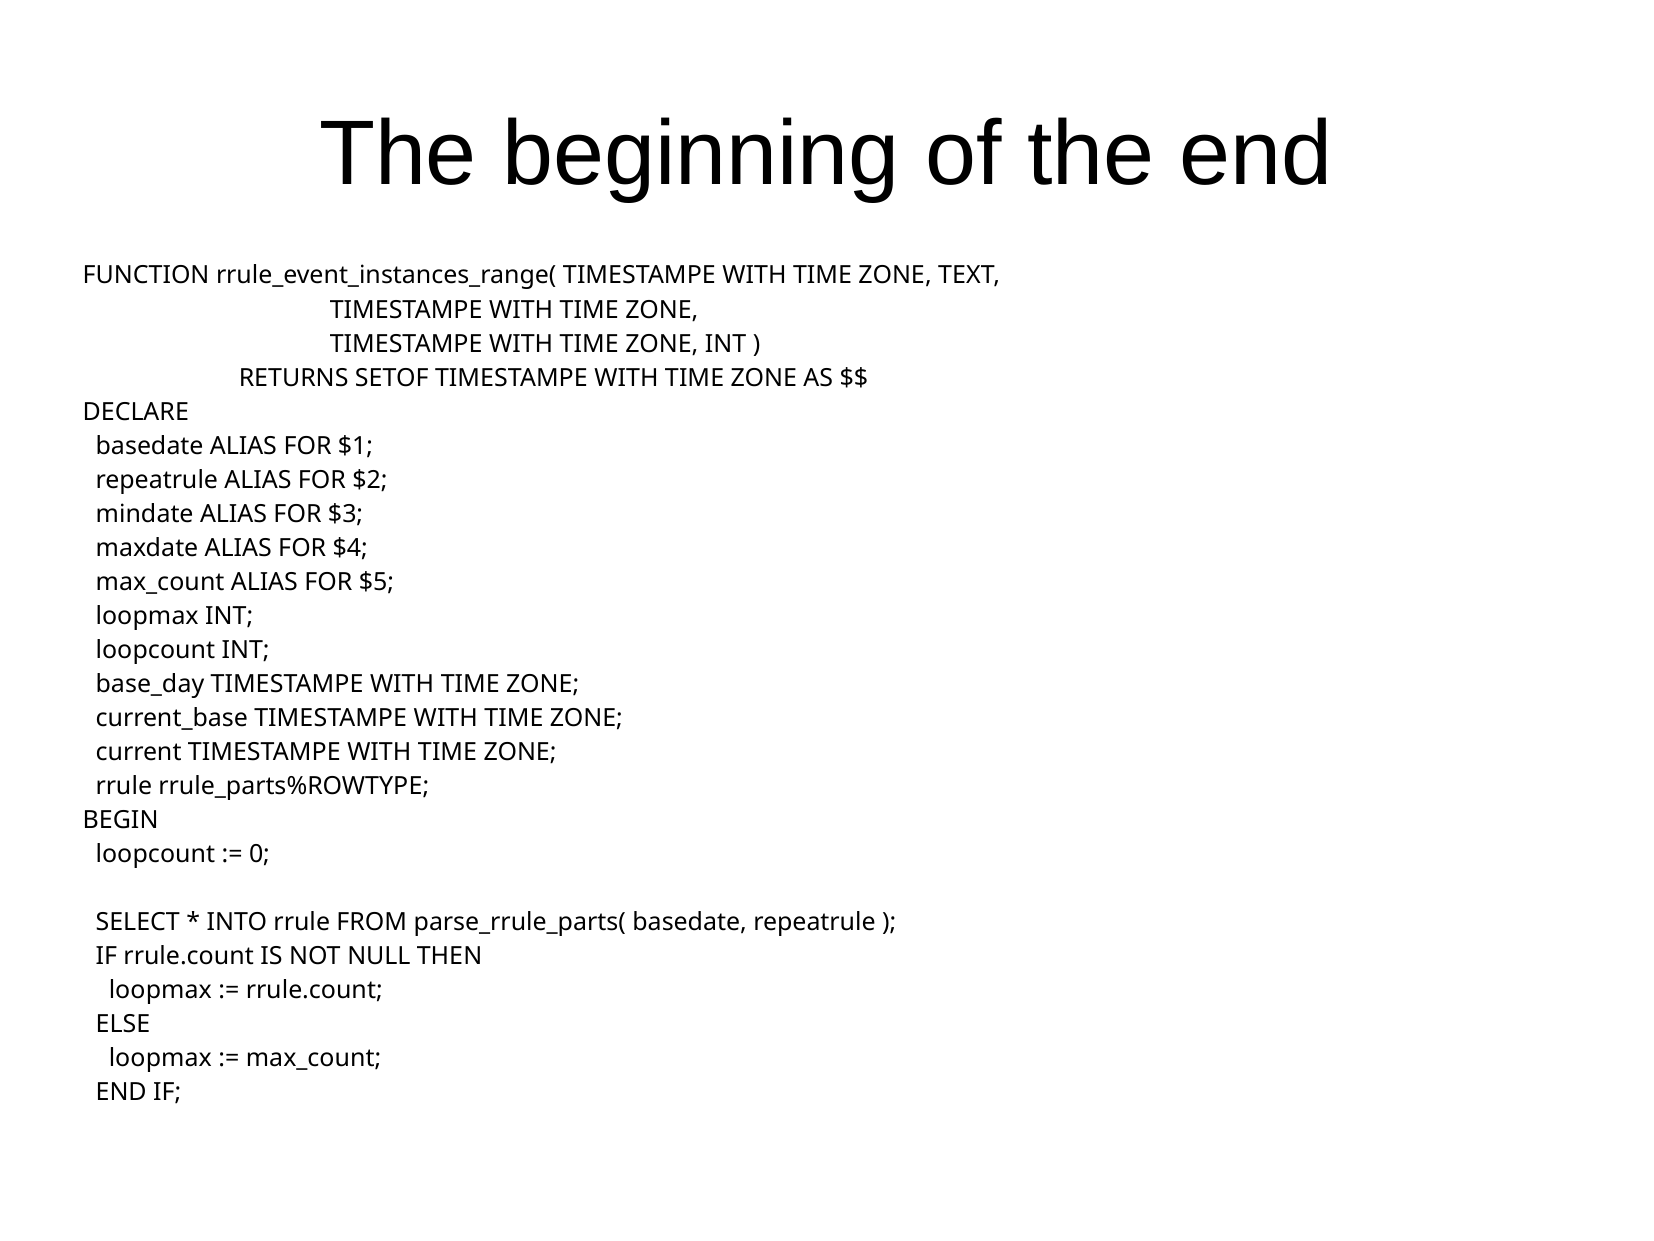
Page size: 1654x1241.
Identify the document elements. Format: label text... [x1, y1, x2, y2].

subtitle FUNCTION rrule_event_instances_range( TIMESTAMPE WITH TIME ZONE, TEXT, TIMESTAMPE WITH TIME ZONE, TIMESTAMPE WITH TIME ZONE, INT ) RETURNS SETOF TIMESTAMPE WITH TIME ZONE AS $$ DECLARE basedate ALIAS FOR $1; repeatrule ALIAS FOR $2; mindate ALIAS FOR $3; maxdate ALIAS FOR $4; max_count ALIAS FOR $5; loopmax INT; loopcount INT; base_day TIMESTAMPE WITH TIME ZONE; current_base TIMESTAMPE WITH TIME ZONE; current TIMESTAMPE WITH TIME ZONE; rrule rrule_parts%ROWTYPE; BEGIN loopcount := 0; SELECT * INTO rrule FROM parse_rrule_parts( basedate, repeatrule ); IF rrule.count IS NOT NULL THEN loopmax := rrule.count; ELSE loopmax := max_count; END IF; [82, 297, 1571, 1102]
title The beginning of the end [82, 49, 1571, 257]
